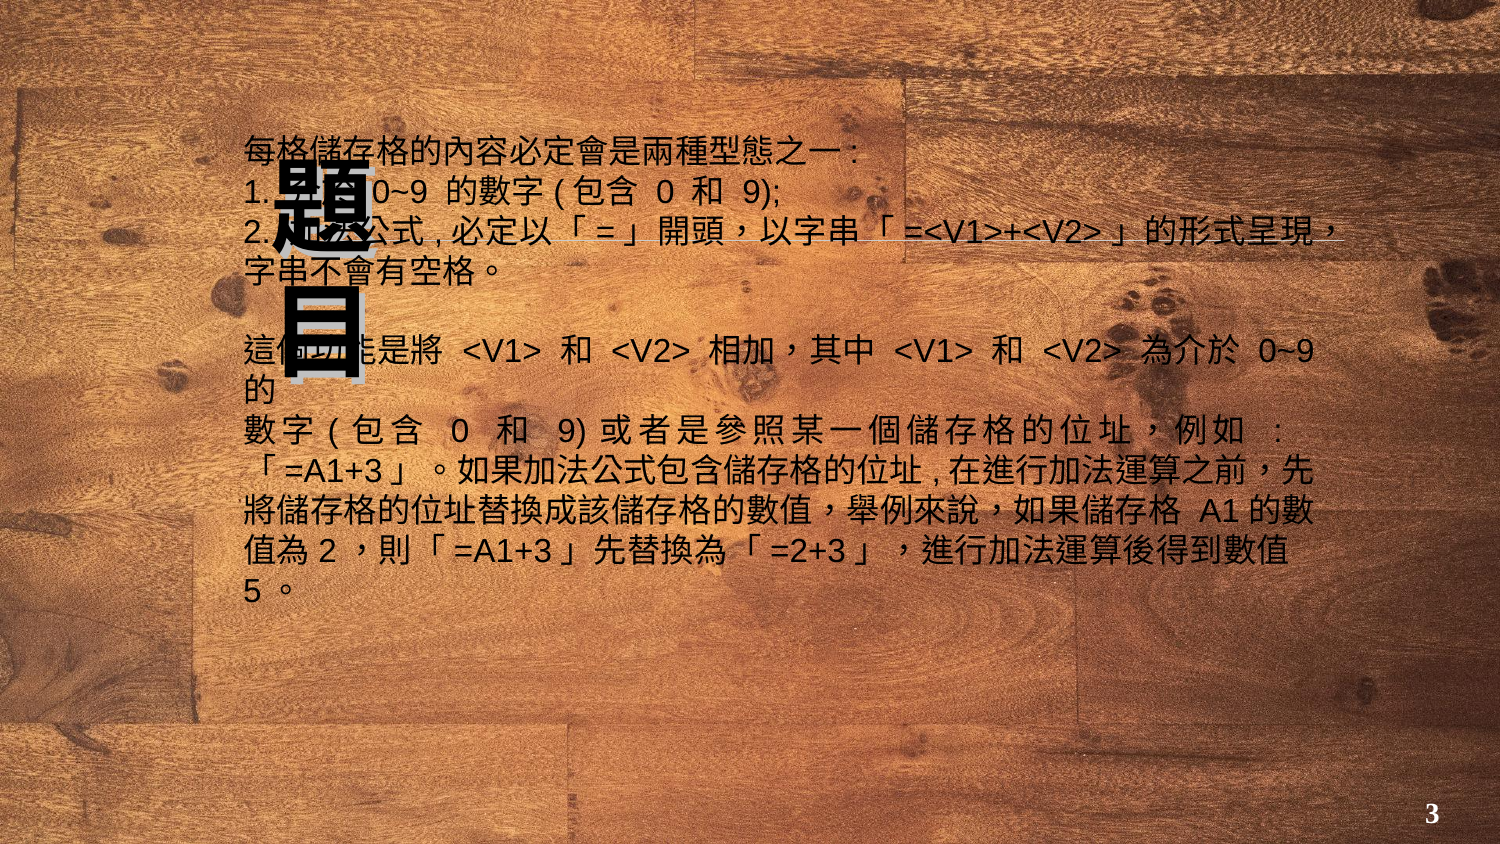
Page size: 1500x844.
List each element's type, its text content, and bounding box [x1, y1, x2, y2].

slide_number 3 [1410, 779, 1500, 844]
text_box 每格儲存格的內容必定會是兩種型態之一: 1. 介於 0~9 的數字(包含 0 和 9); 2. 加法公式,必定以「=」開頭，以字串「=<V1>+<V2>」的形式呈現，字串不會有空格。 這個功能是將 <V1> 和 <V2> 相加，其中 <V1> 和 <V2> 為介於 0~9 的 數字(包含 0 和 9)或者是參照某一個儲存格的位址，例如 :「=A1+3」。如果加法公式包含儲存格的位址,在進行加法運算之前，先將儲存格的位址替換成該儲存格的數值，舉例來說，如果儲存格 A1的數值為2，則「=A1+3」先替換為「=2+3」，進行加法運算後得到數值 5。 [228, 123, 1330, 617]
title 題 目 [28, 306, 210, 552]
